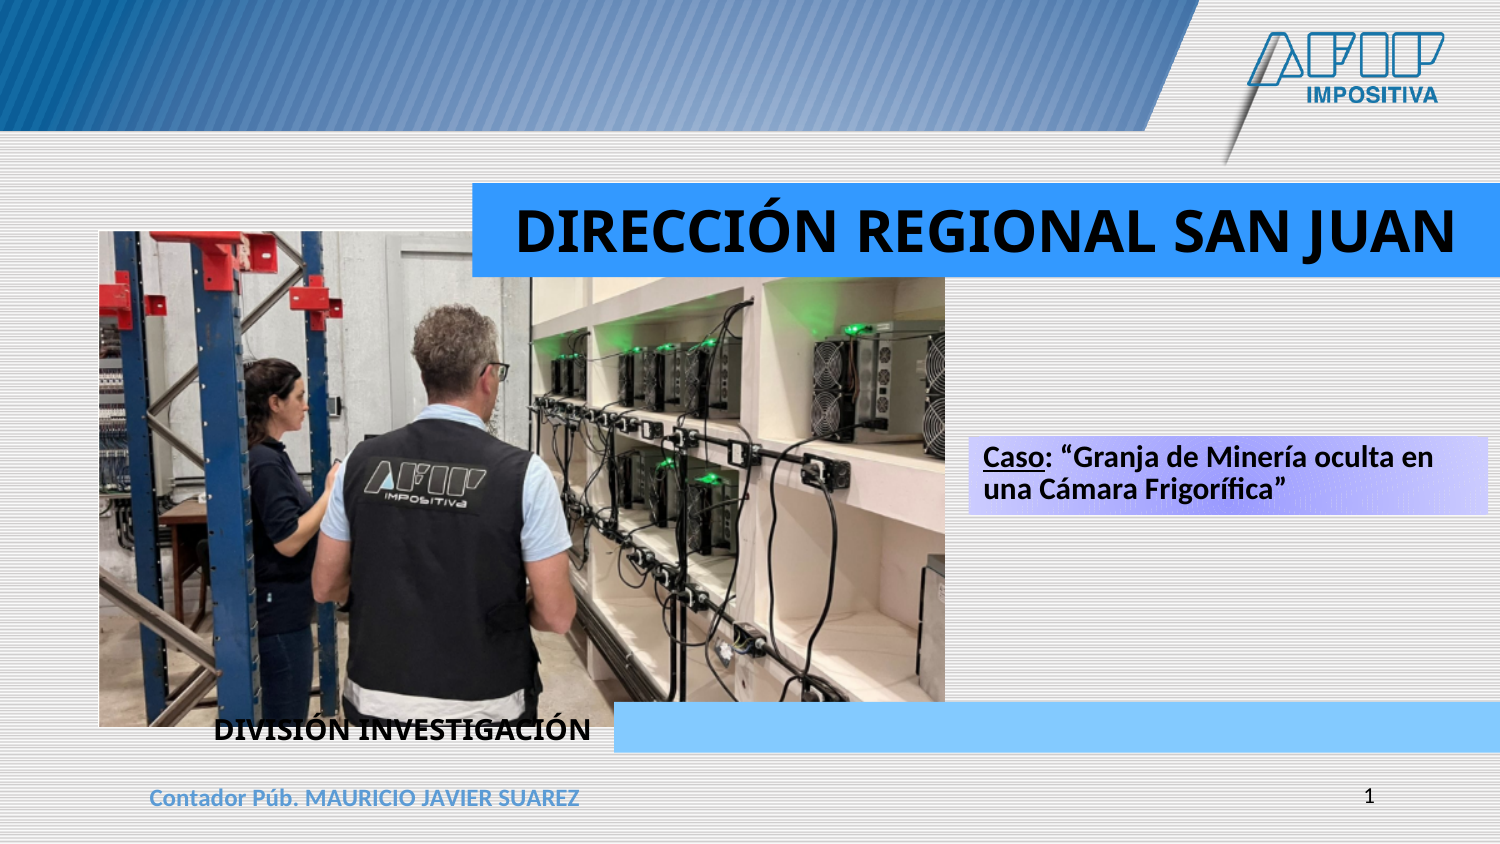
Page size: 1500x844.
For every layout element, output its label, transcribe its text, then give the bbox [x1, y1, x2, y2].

text_box Contador Púb. MAURICIO JAVIER SUAREZ [98, 774, 632, 819]
text_box [614, 701, 1500, 753]
text_box Caso: “Granja de Minería oculta en una Cámara Frigorífica” [968, 436, 1489, 515]
picture [98, 230, 945, 727]
text_box DIVISIÓN INVESTIGACIÓN [198, 702, 1326, 757]
text_box DIRECCIÓN REGIONAL SAN JUAN [472, 183, 1500, 278]
